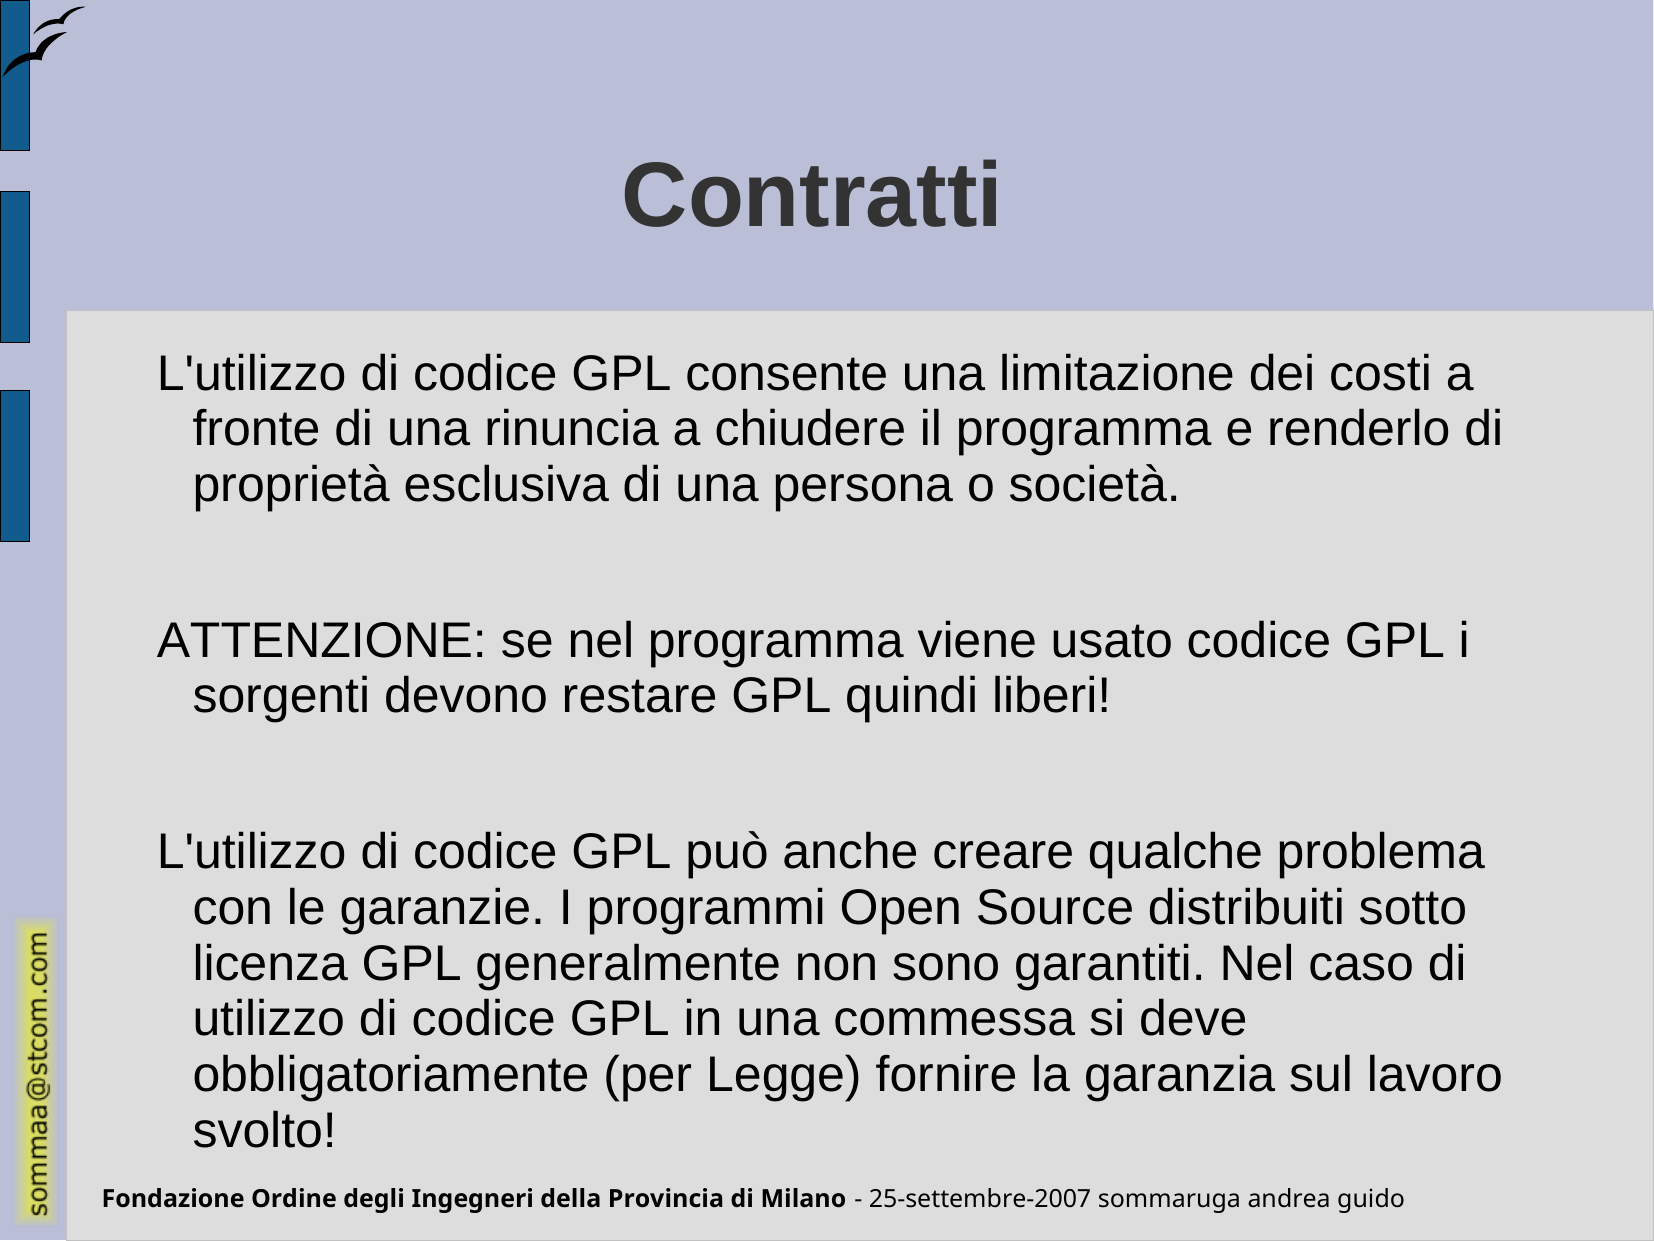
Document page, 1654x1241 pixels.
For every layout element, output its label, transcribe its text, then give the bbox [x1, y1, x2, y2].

picture [12, 915, 60, 1228]
title Contratti [121, 91, 1534, 299]
list L'utilizzo di codice GPL consente una limitazione dei costi a fronte di una rinuncia a chiudere il programma e renderlo di proprietà esclusiva di una persona o società. ATTENZIONE: se nel programma viene usato codice GPL i sorgenti devono restare GPL quindi liberi! L'utilizzo di codice GPL può anche creare qualche problema con le garanzie. I programmi Open Source distribuiti sotto licenza GPL generalmente non sono garantiti. Nel caso di utilizzo di codice GPL in una commessa si deve obbligatoriamente (per Legge) fornire la garanzia sul lavoro svolto! [121, 344, 1534, 1158]
